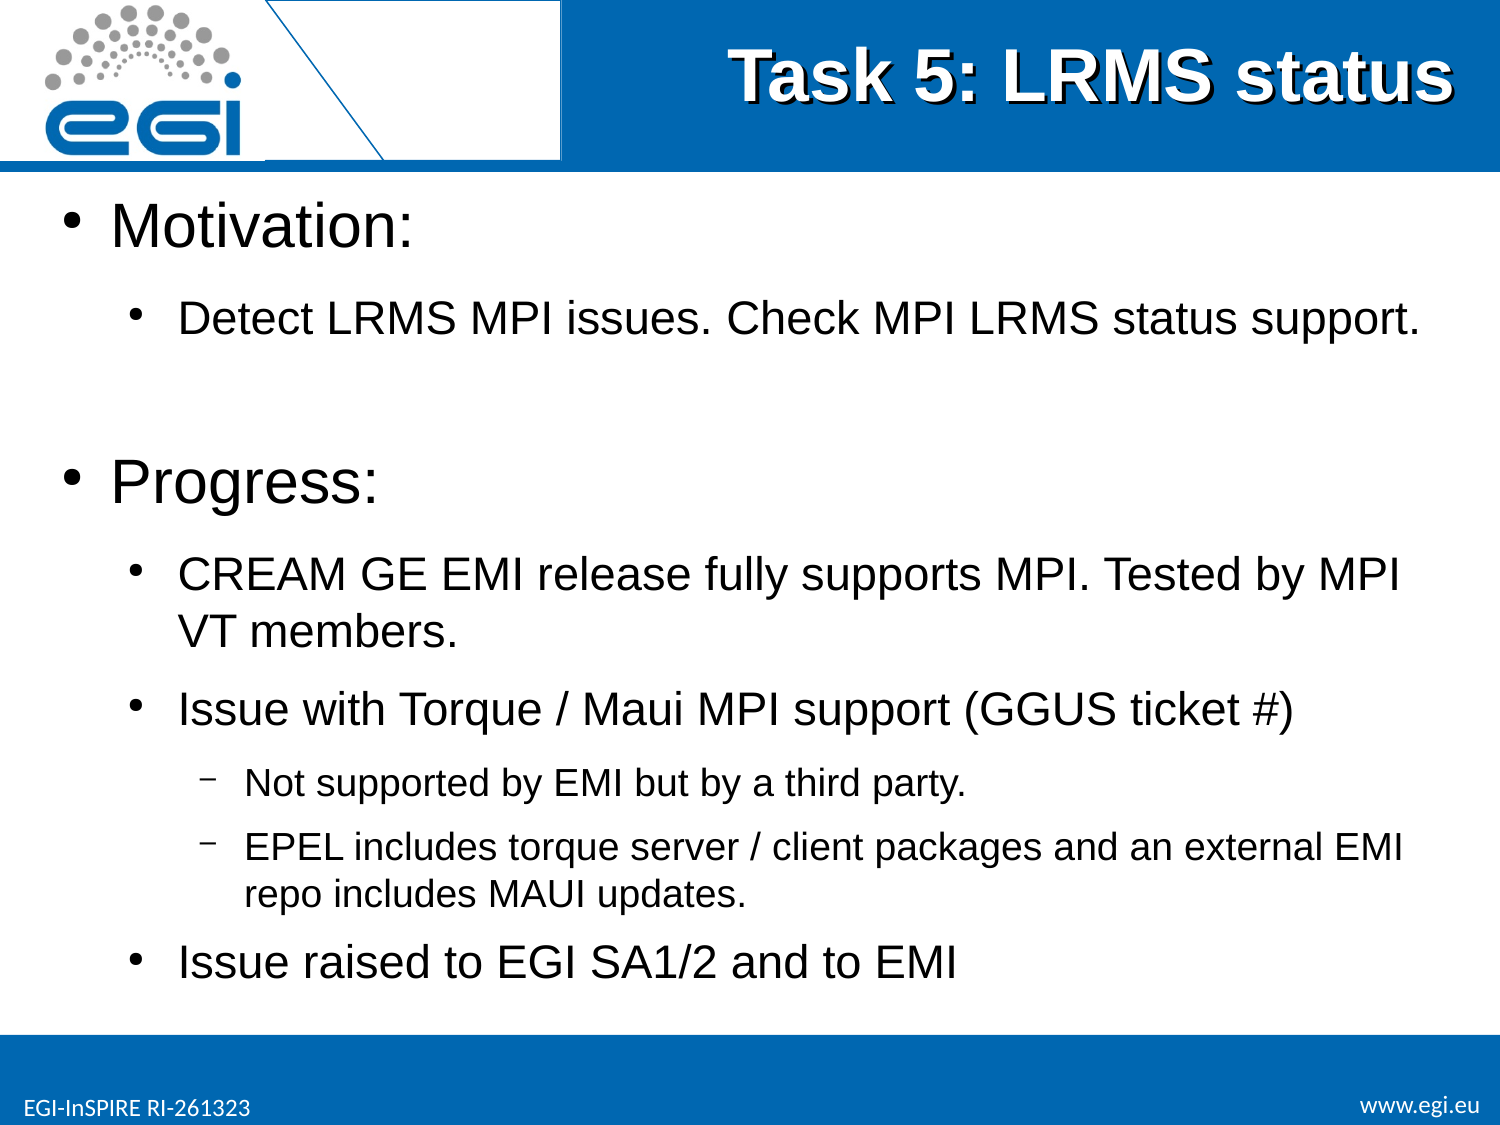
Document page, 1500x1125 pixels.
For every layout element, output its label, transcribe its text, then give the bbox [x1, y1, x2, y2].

title Task 5: LRMS status [348, 19, 1471, 161]
picture [0, 0, 265, 161]
list Motivation: Detect LRMS MPI issues. Check MPI LRMS status support. Progress: CREAM GE EMI release fully supports MPI. Tested by MPI VT members. Issue with Torque / Maui MPI support (GGUS ticket #) Not supported by EMI but by a third party. EPEL includes torque server / client packages and an external EMI repo includes MAUI updates. Issue raised to EGI SA1/2 and to EMI [29, 177, 1459, 1004]
